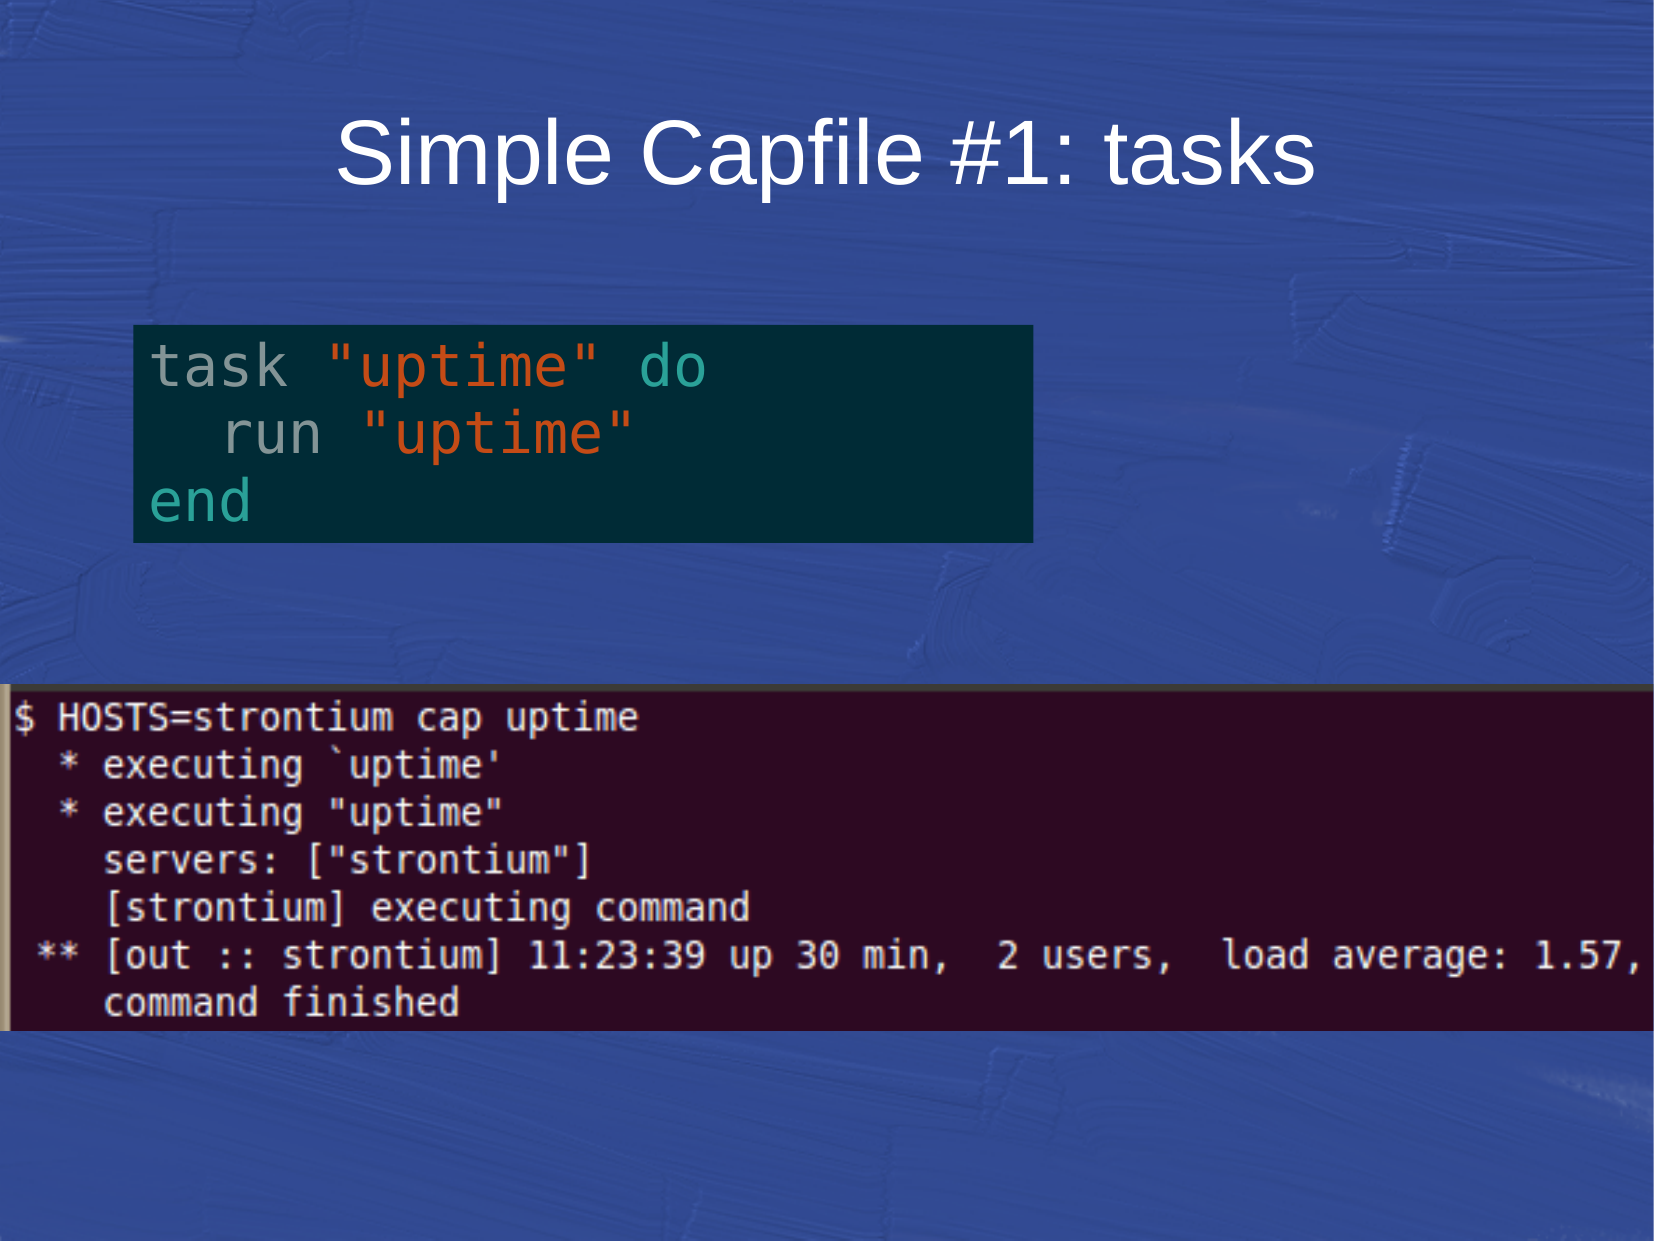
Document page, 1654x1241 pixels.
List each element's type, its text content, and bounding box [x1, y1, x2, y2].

text_box task "uptime" do run "uptime" end [133, 324, 1034, 543]
title Simple Capfile #1: tasks [82, 56, 1571, 250]
picture [0, 0, 1654, 1241]
